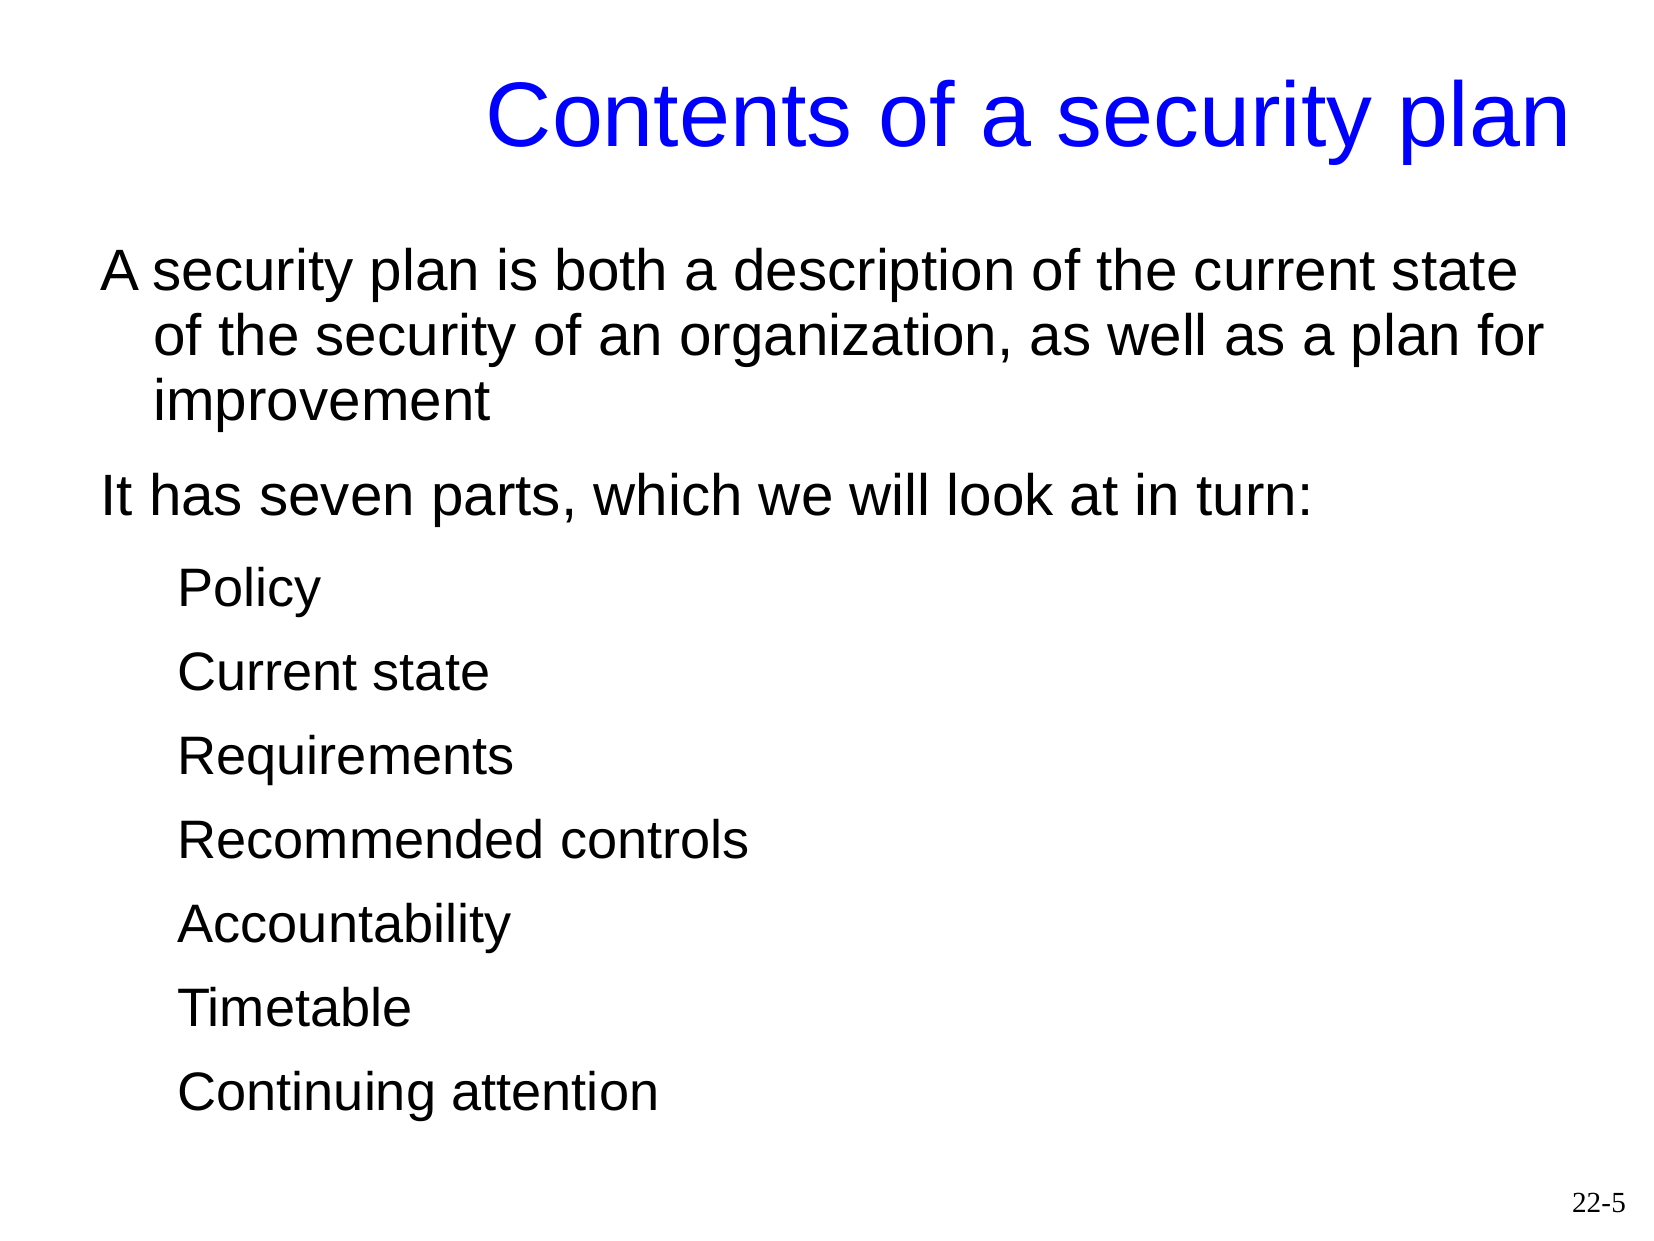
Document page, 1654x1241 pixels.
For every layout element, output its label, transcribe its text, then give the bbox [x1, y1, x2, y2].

title Contents of a security plan [84, 18, 1573, 211]
list A security plan is both a description of the current state of the security of an organization, as well as a plan for improvement It has seven parts, which we will look at in turn: Policy Current state Requirements Recommended controls Accountability Timetable Continuing attention [82, 237, 1571, 1156]
